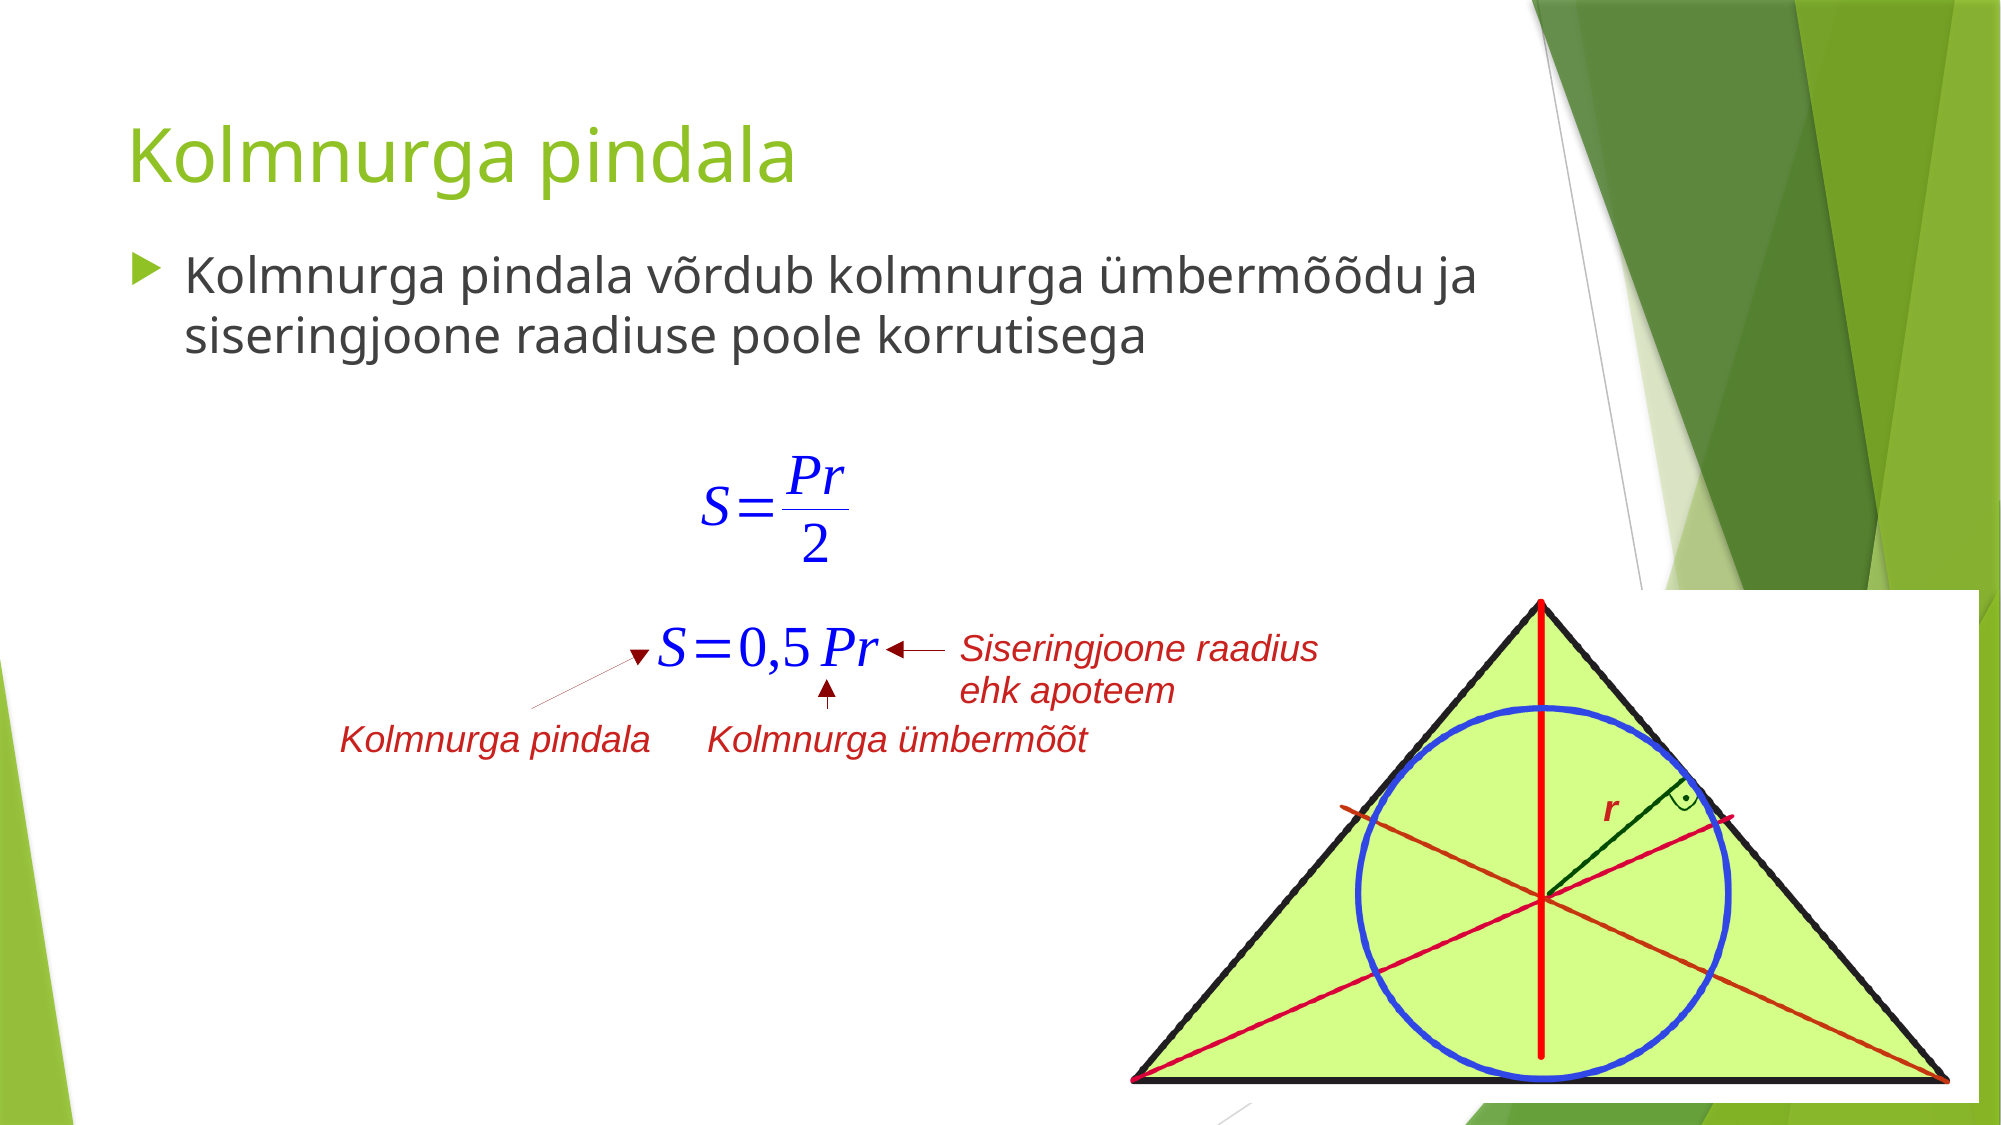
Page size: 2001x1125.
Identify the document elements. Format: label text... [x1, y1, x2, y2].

picture [1122, 590, 1979, 1103]
text_box Siseringjoone raadius ehk apoteem [944, 620, 1334, 719]
text_box Kolmnurga ümbermõõt [692, 710, 1103, 768]
title Kolmnurga pindala [111, 99, 1522, 317]
chart [649, 614, 889, 680]
chart [692, 442, 857, 576]
text_box Kolmnurga pindala [324, 710, 666, 768]
list Kolmnurga pindala võrdub kolmnurga ümbermõõdu ja siseringjoone raadiuse poole korrutisega [113, 236, 1595, 1063]
text_box r [1588, 780, 1633, 838]
